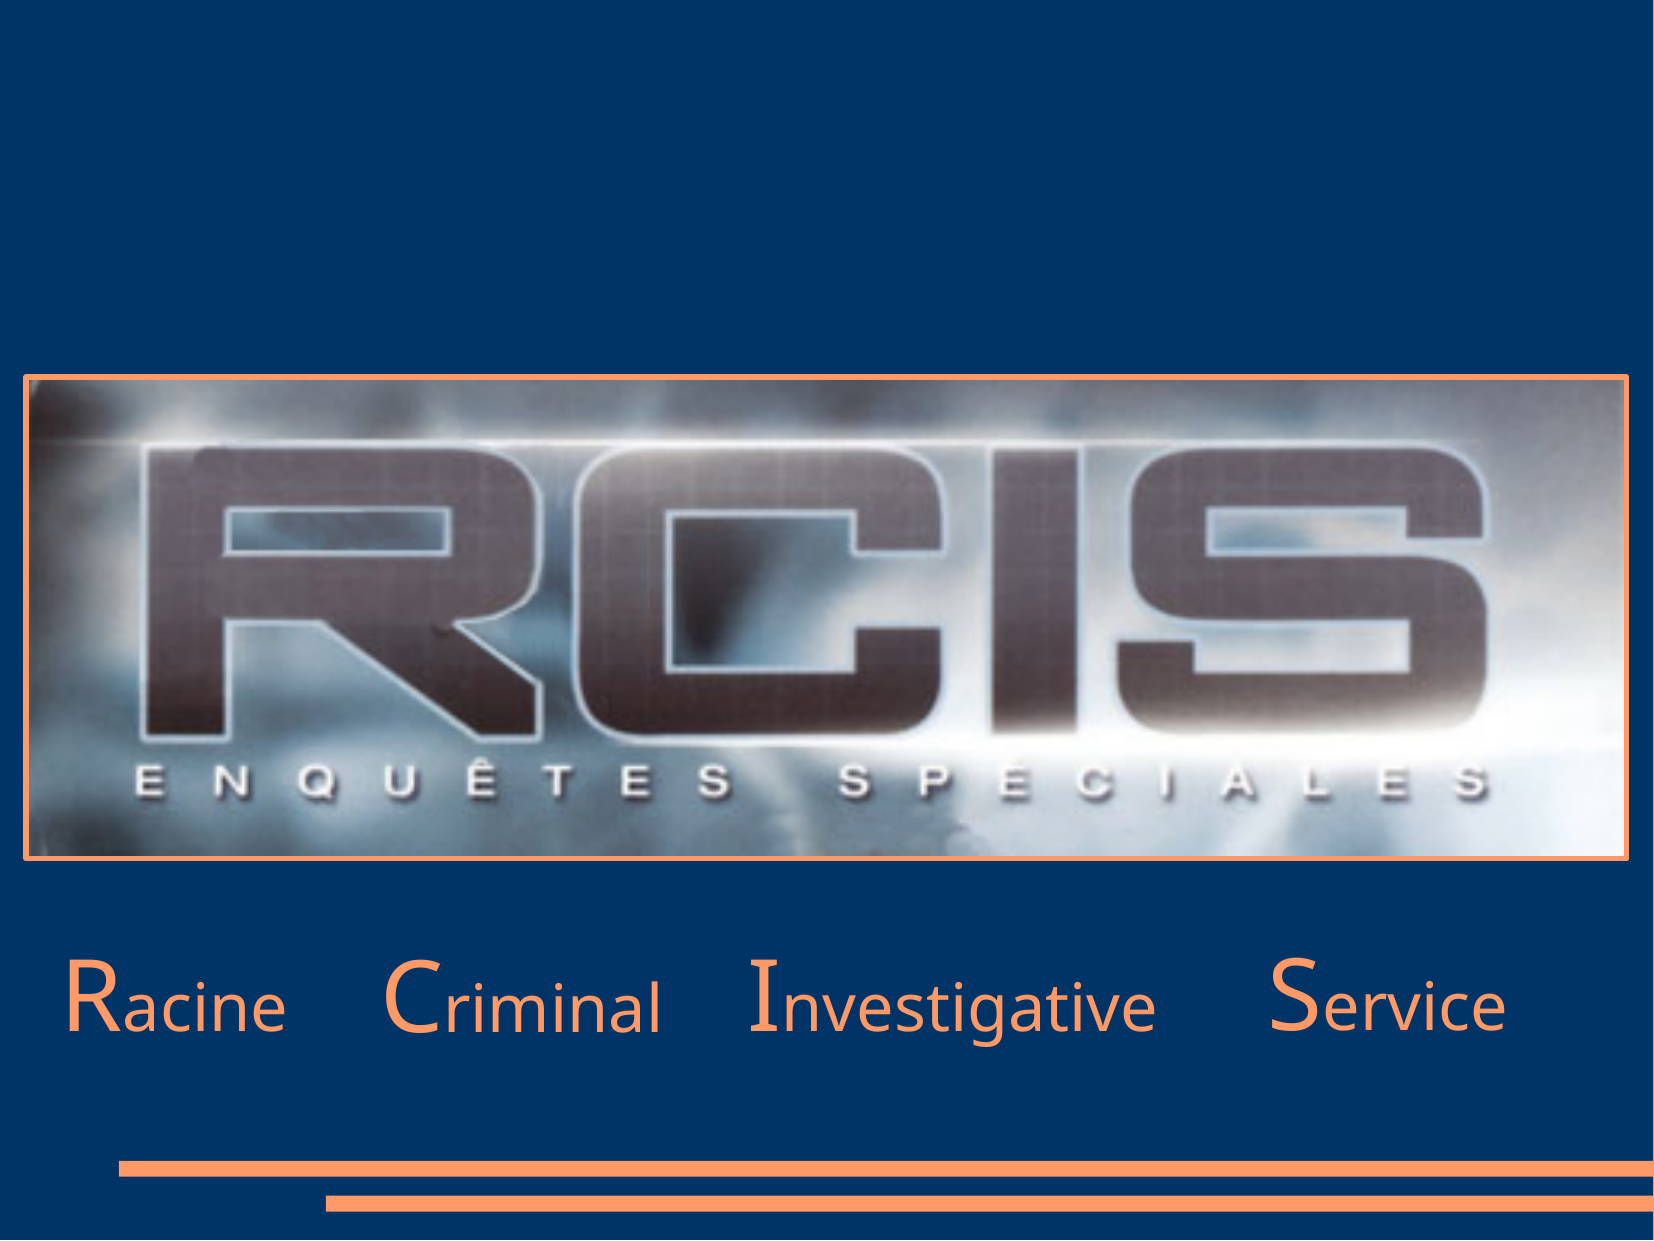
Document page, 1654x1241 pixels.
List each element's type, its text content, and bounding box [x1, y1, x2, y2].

text_box Investigative [732, 917, 1304, 1073]
text_box Racine [45, 917, 354, 1074]
text_box Service [1253, 915, 1606, 1072]
picture [29, 380, 1624, 856]
text_box Criminal [365, 918, 826, 1075]
